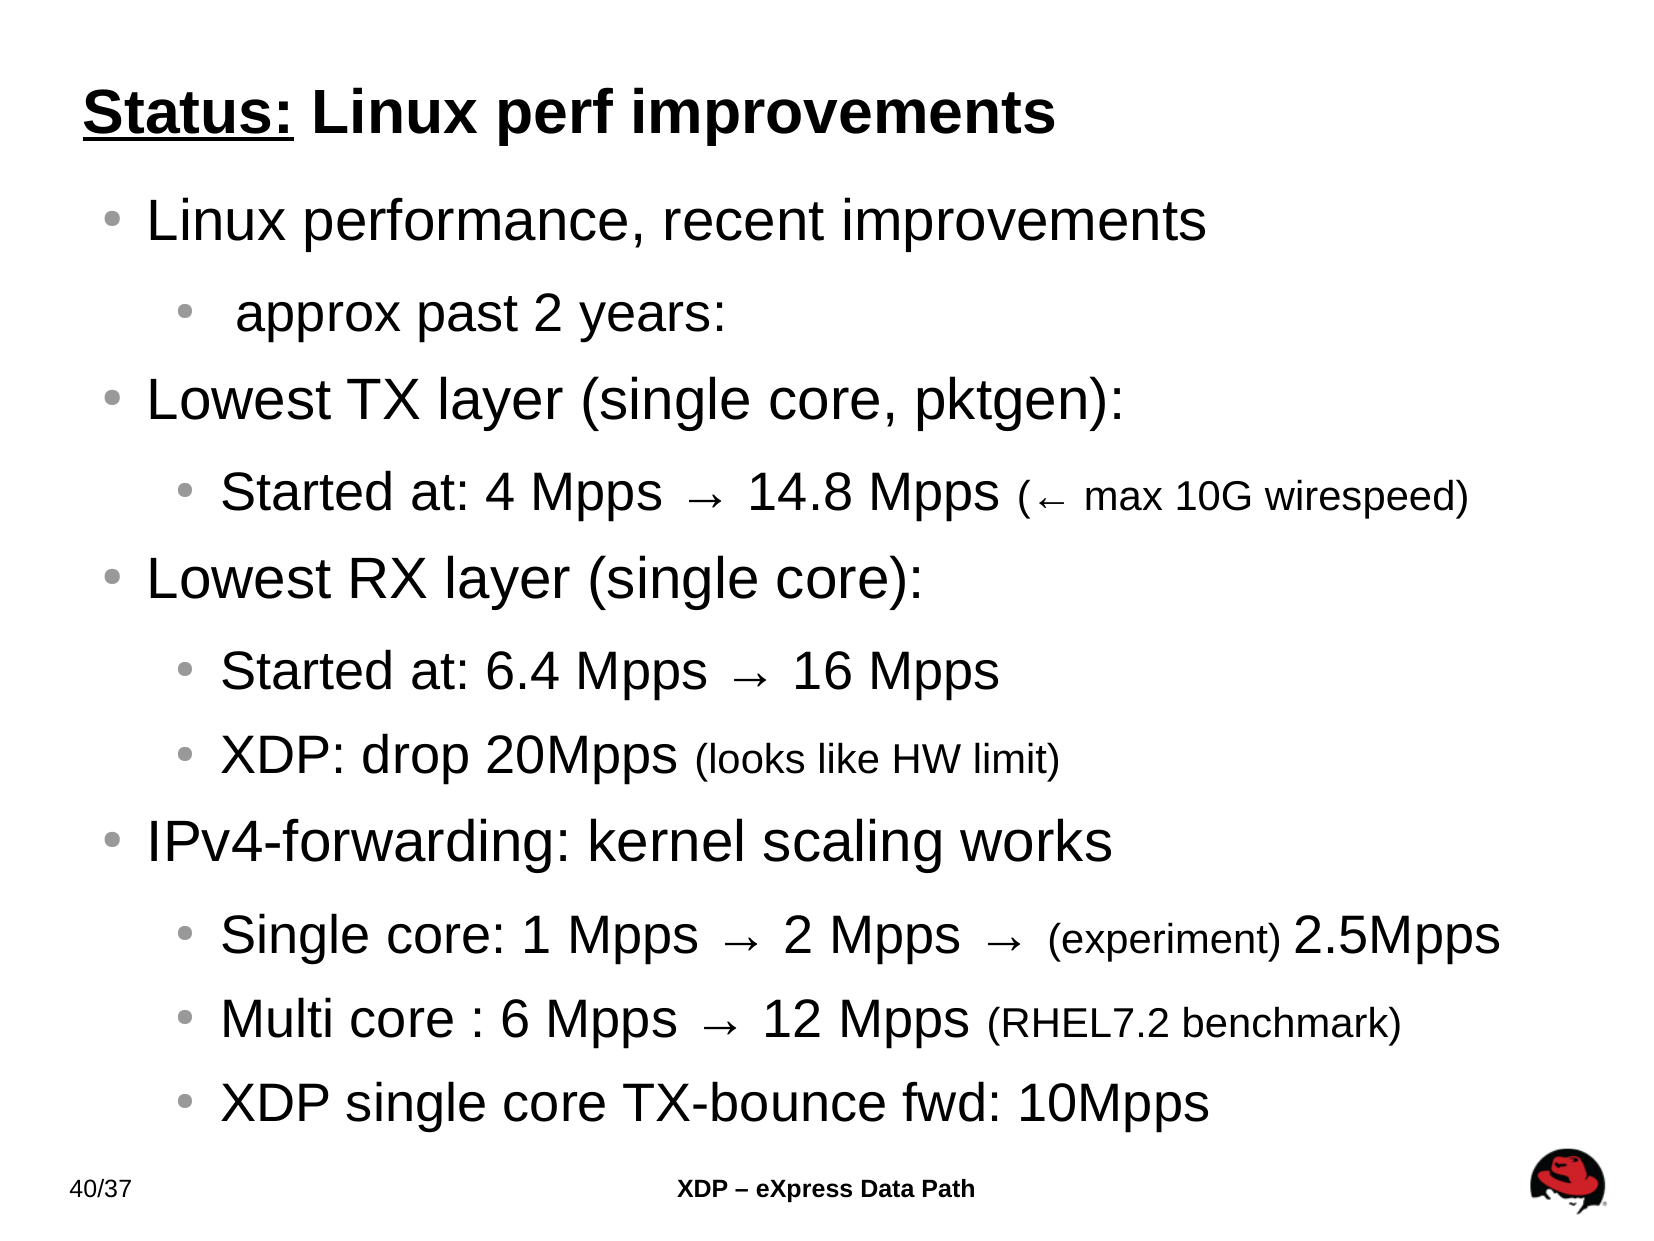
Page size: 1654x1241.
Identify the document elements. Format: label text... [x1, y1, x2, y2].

title Status: Linux perf improvements [82, 37, 1571, 188]
text_box [86, 187, 1576, 987]
list Linux performance, recent improvements approx past 2 years: Lowest TX layer (single core, pktgen): Started at: 4 Mpps → 14.8 Mpps (← max 10G wirespeed) Lowest RX layer (single core): Started at: 6.4 Mpps → 16 Mpps XDP: drop 20Mpps (looks like HW limit) IPv4-forwarding: kernel scaling works Single core: 1 Mpps → 2 Mpps → (experiment) 2.5Mpps Multi core : 6 Mpps → 12 Mpps (RHEL7.2 benchmark) XDP single core TX-bounce fwd: 10Mpps [86, 987, 1576, 1134]
picture [1529, 1146, 1613, 1224]
